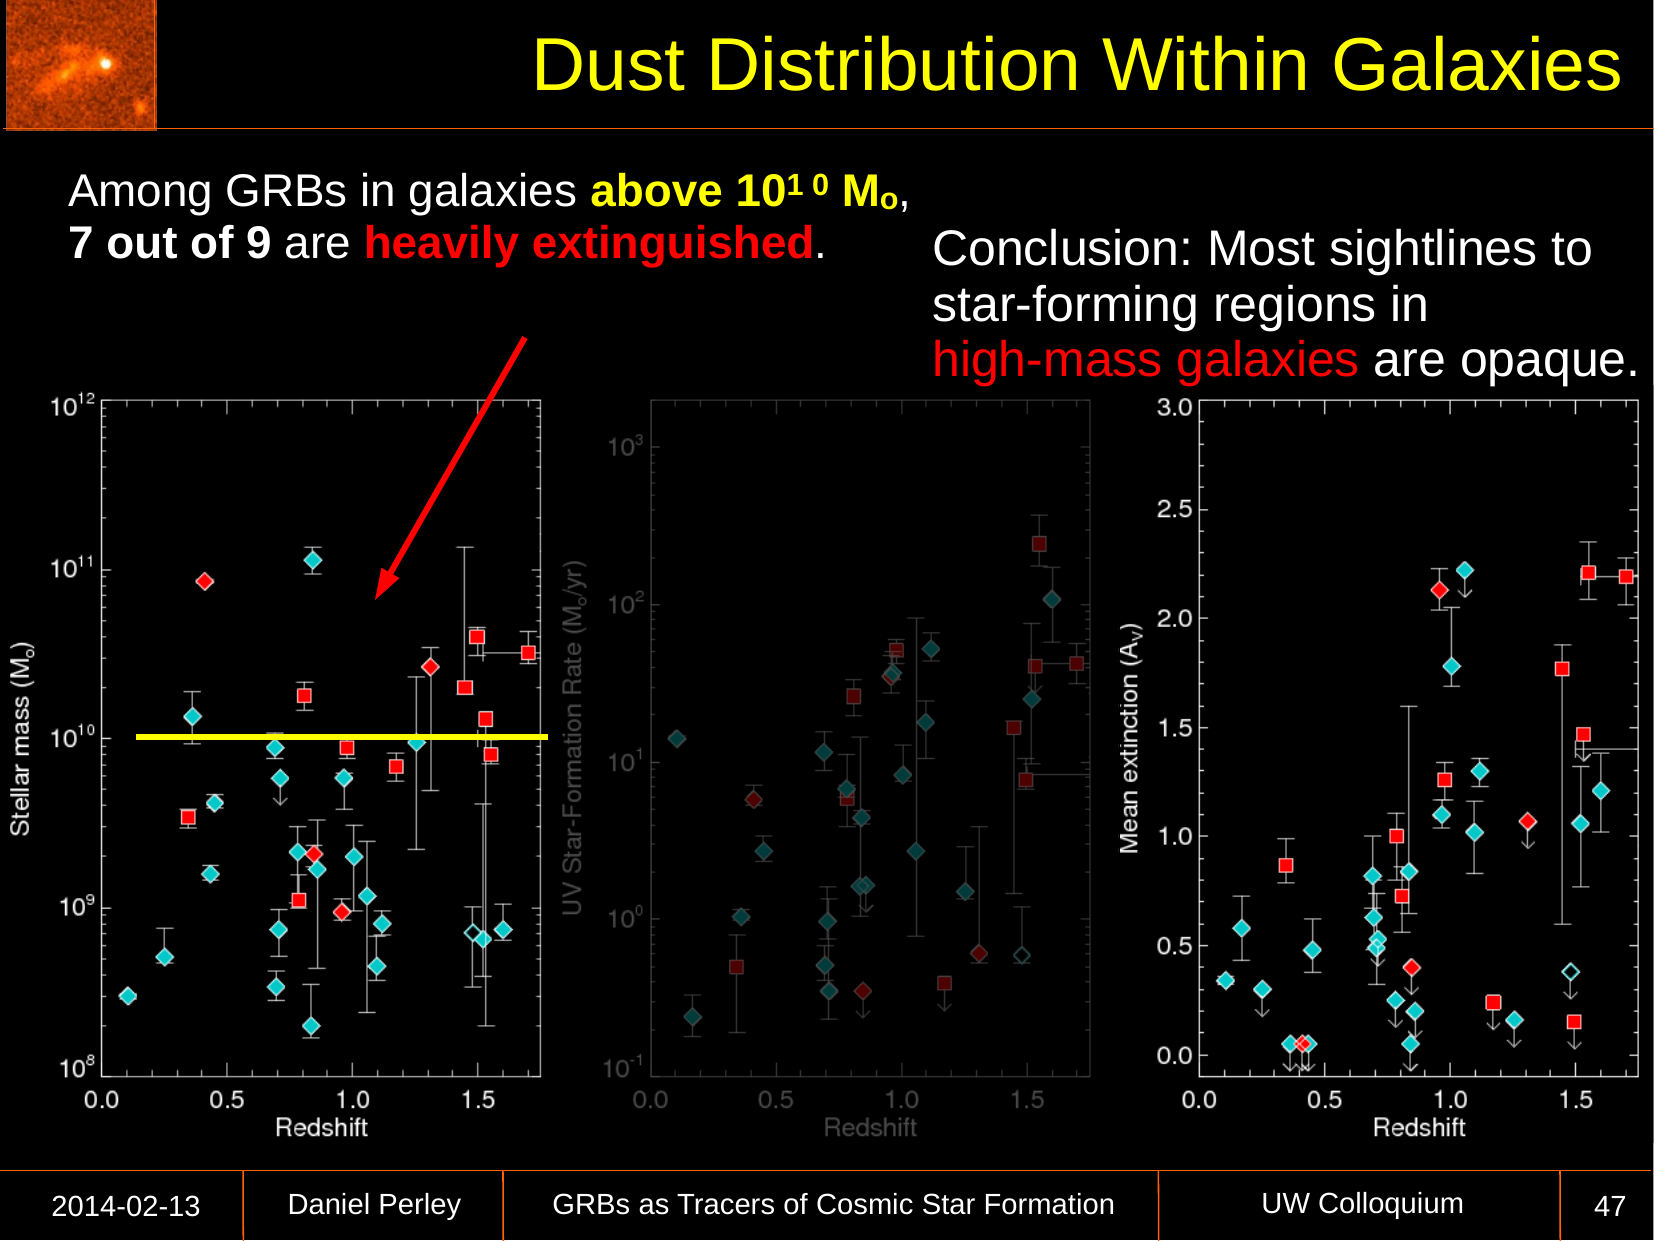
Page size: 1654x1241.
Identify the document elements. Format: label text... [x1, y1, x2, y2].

picture [1, 385, 556, 1143]
picture [7, 0, 154, 128]
text_box [556, 299, 1120, 1163]
text_box Among GRBs in galaxies above 101 0 Mo, 7 out of 9 are heavily extinguished. [53, 157, 968, 289]
text_box Conclusion: Most sightlines to star-forming regions in high-mass galaxies are opaque. [917, 212, 1654, 395]
title Dust Distribution Within Galaxies [187, 21, 1624, 108]
picture [1120, 395, 1654, 1143]
